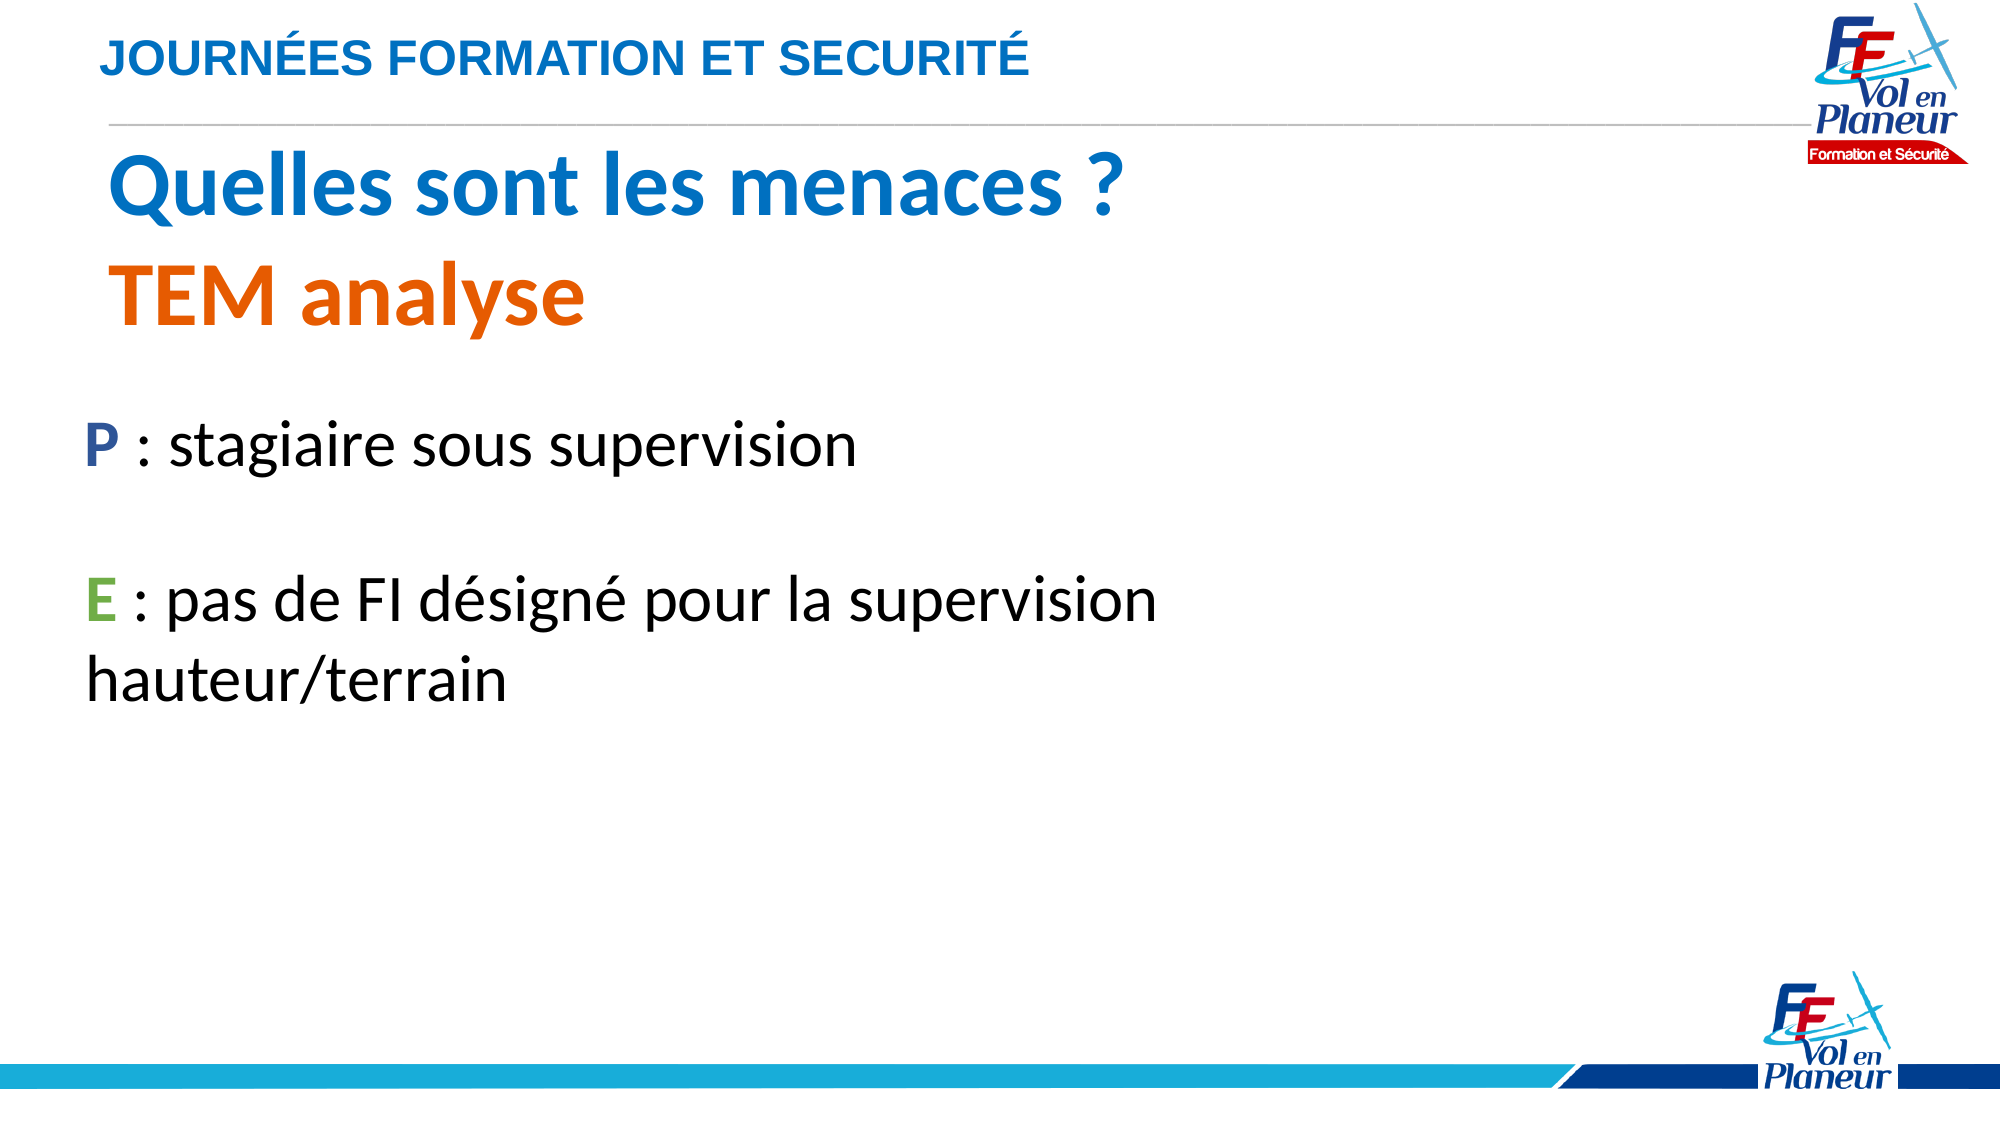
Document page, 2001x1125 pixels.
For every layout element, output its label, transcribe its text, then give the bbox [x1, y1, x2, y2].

text_box Quelles sont les menaces ? TEM analyse [93, 116, 1298, 352]
picture [0, 959, 2000, 1125]
text_box E : pas de FI désigné pour la supervision hauteur/terrain [70, 547, 1348, 803]
picture [1759, 2, 2000, 165]
list JOURNÉES FORMATION ET SECURITÉ [70, 24, 1547, 93]
text_box P : stagiaire sous supervision [70, 392, 1547, 487]
